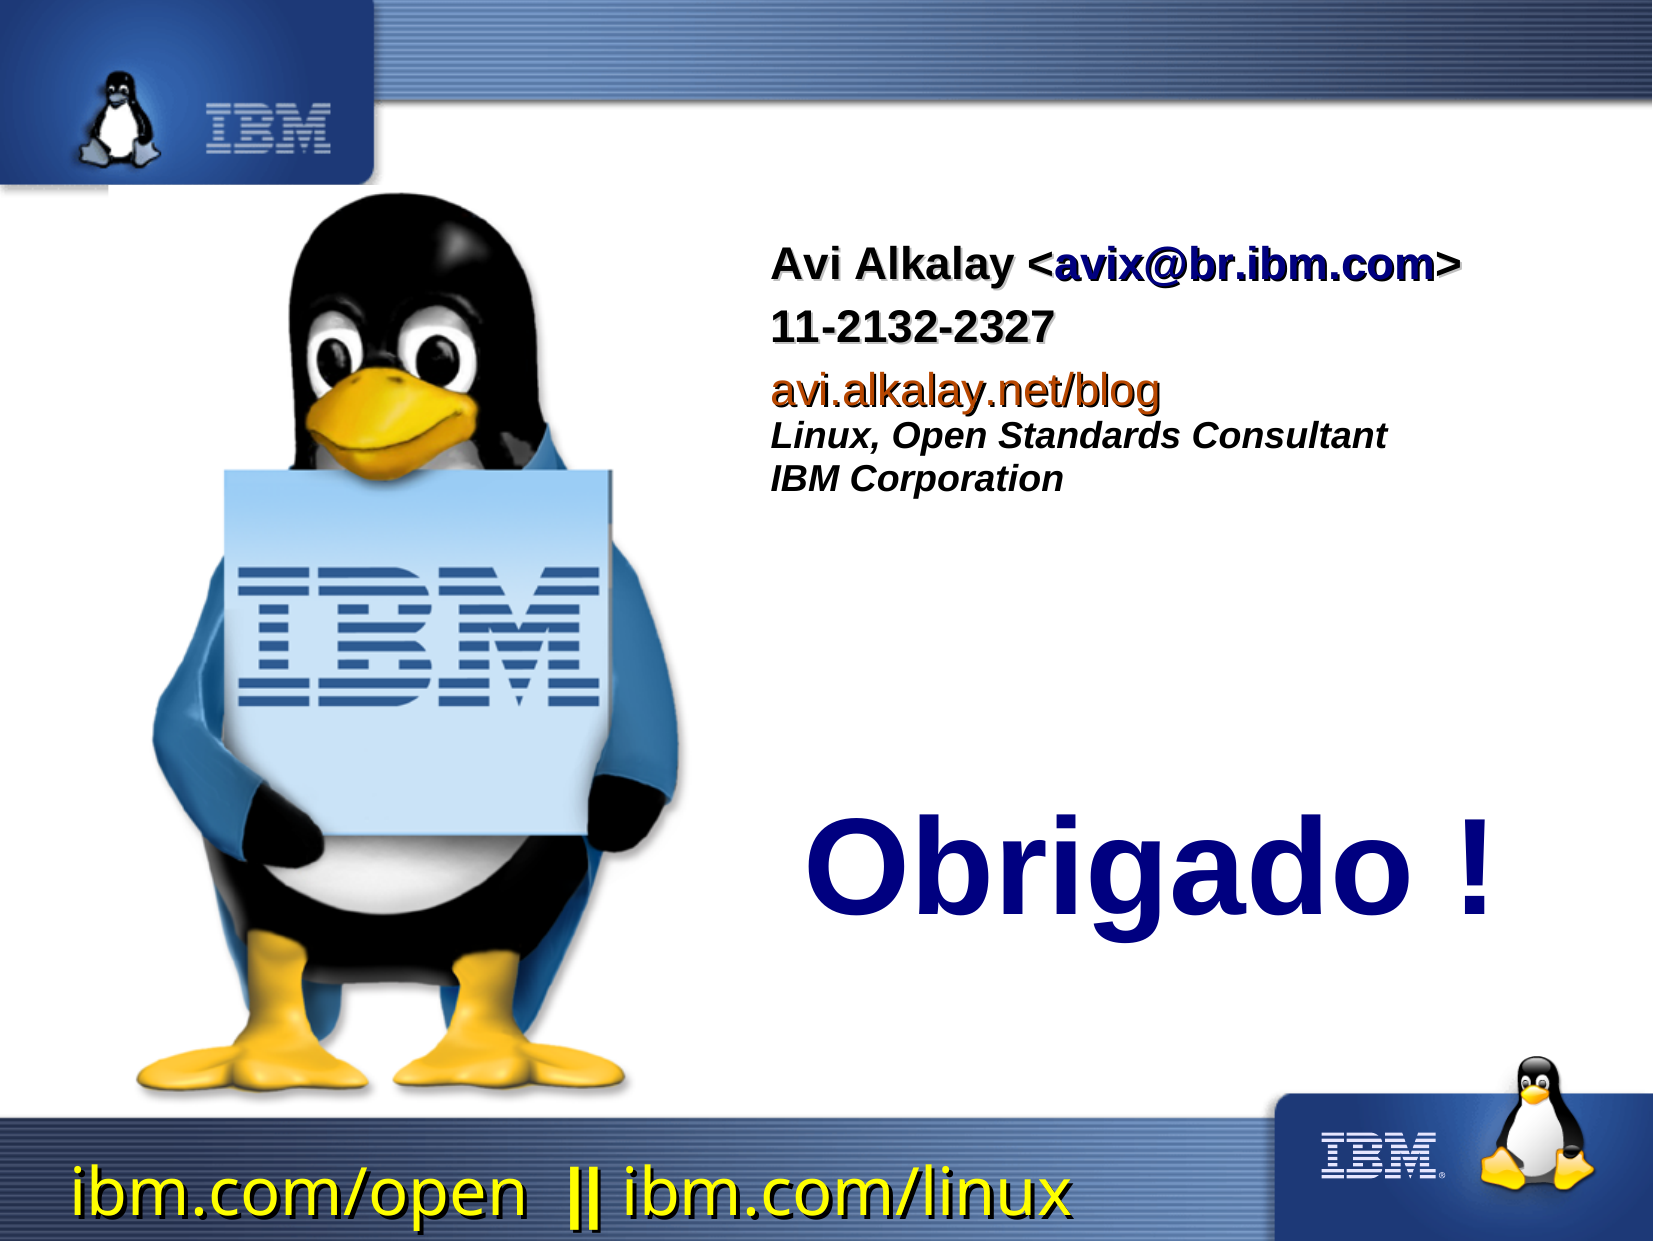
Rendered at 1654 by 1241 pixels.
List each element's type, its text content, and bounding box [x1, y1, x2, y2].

text_box Obrigado ! [803, 778, 1582, 981]
picture [0, 0, 1653, 1241]
text_box Avi Alkalay <avix@br.ibm.com> 11-2132-2327 avi.alkalay.net/blog [755, 227, 1508, 469]
text_box Linux, Open Standards Consultant IBM Corporation [755, 420, 1481, 551]
